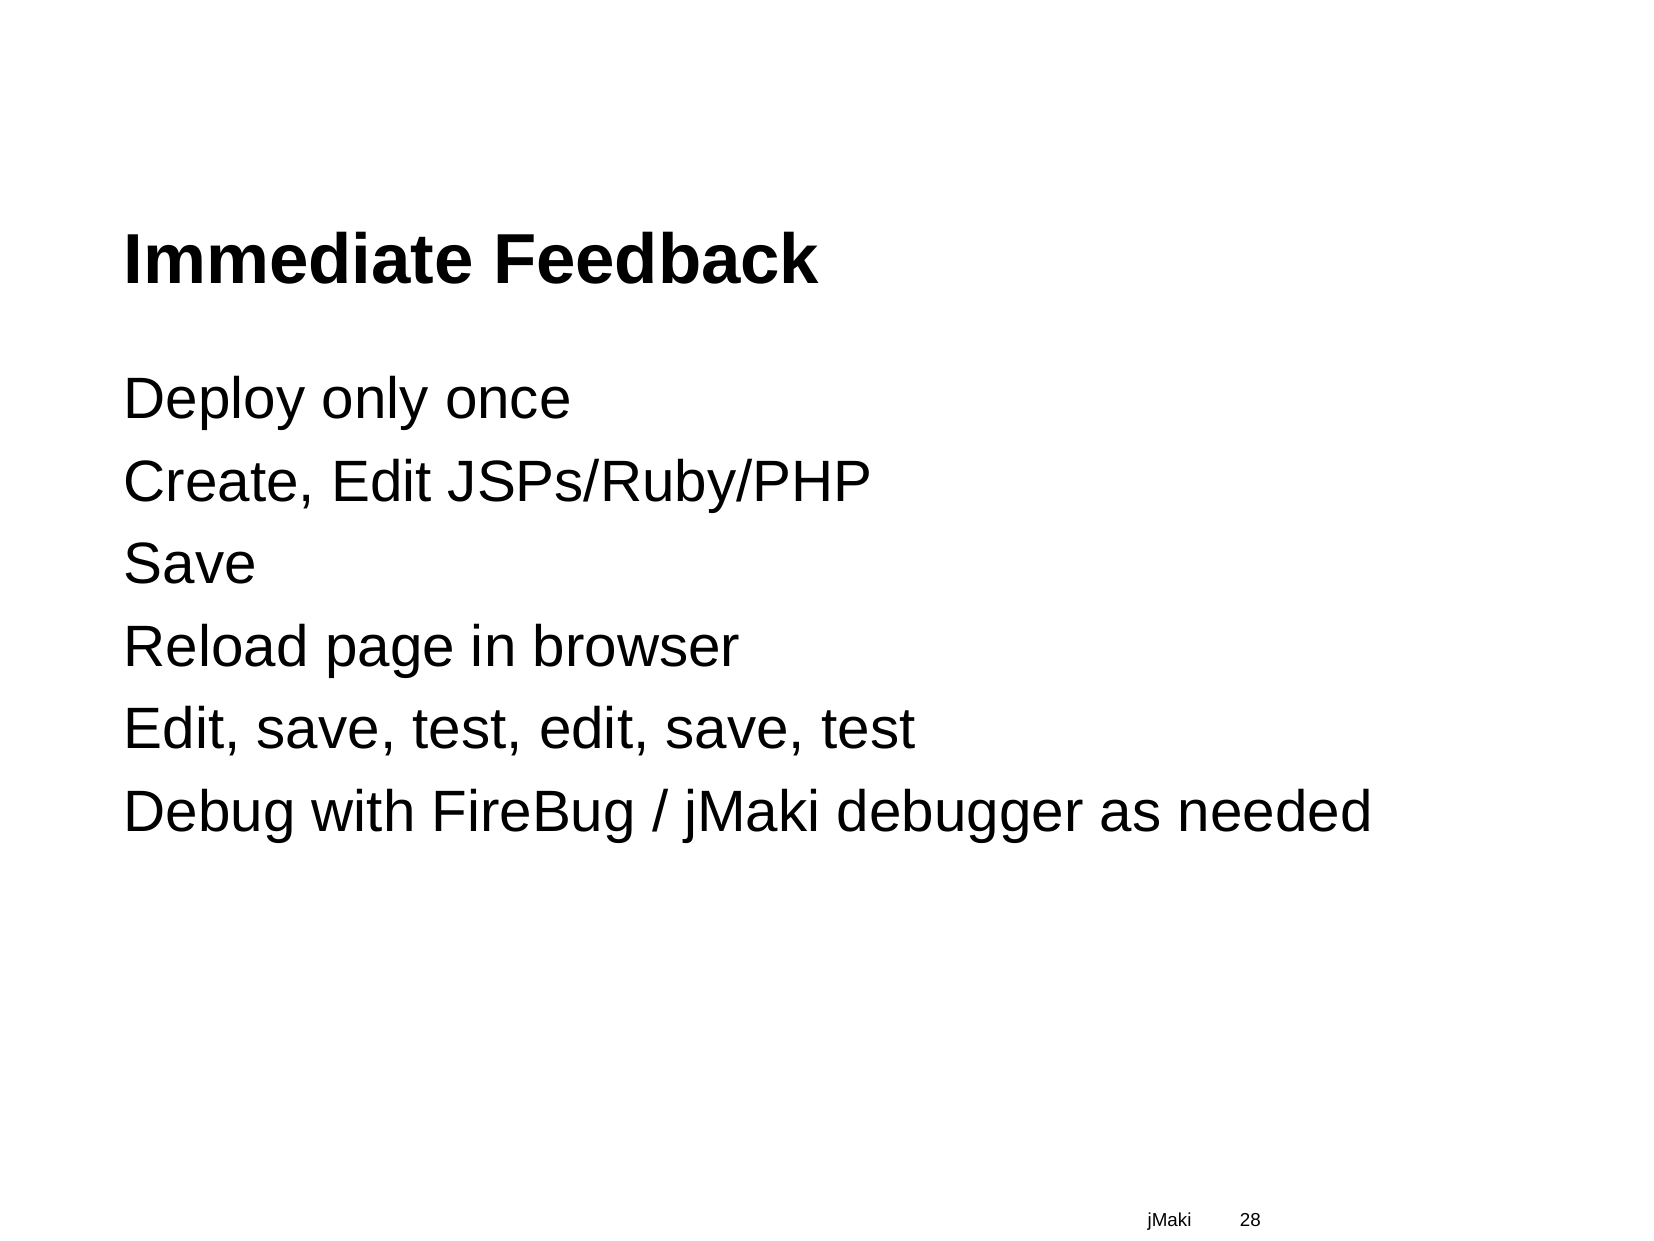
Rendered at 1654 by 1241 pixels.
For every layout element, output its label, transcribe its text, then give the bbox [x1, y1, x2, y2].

title Immediate Feedback [124, 132, 1561, 298]
list Deploy only once Create, Edit JSPs/Ruby/PHP Save Reload page in browser Edit, save, test, edit, save, test Debug with FireBug / jMaki debugger as needed [124, 372, 1613, 1136]
